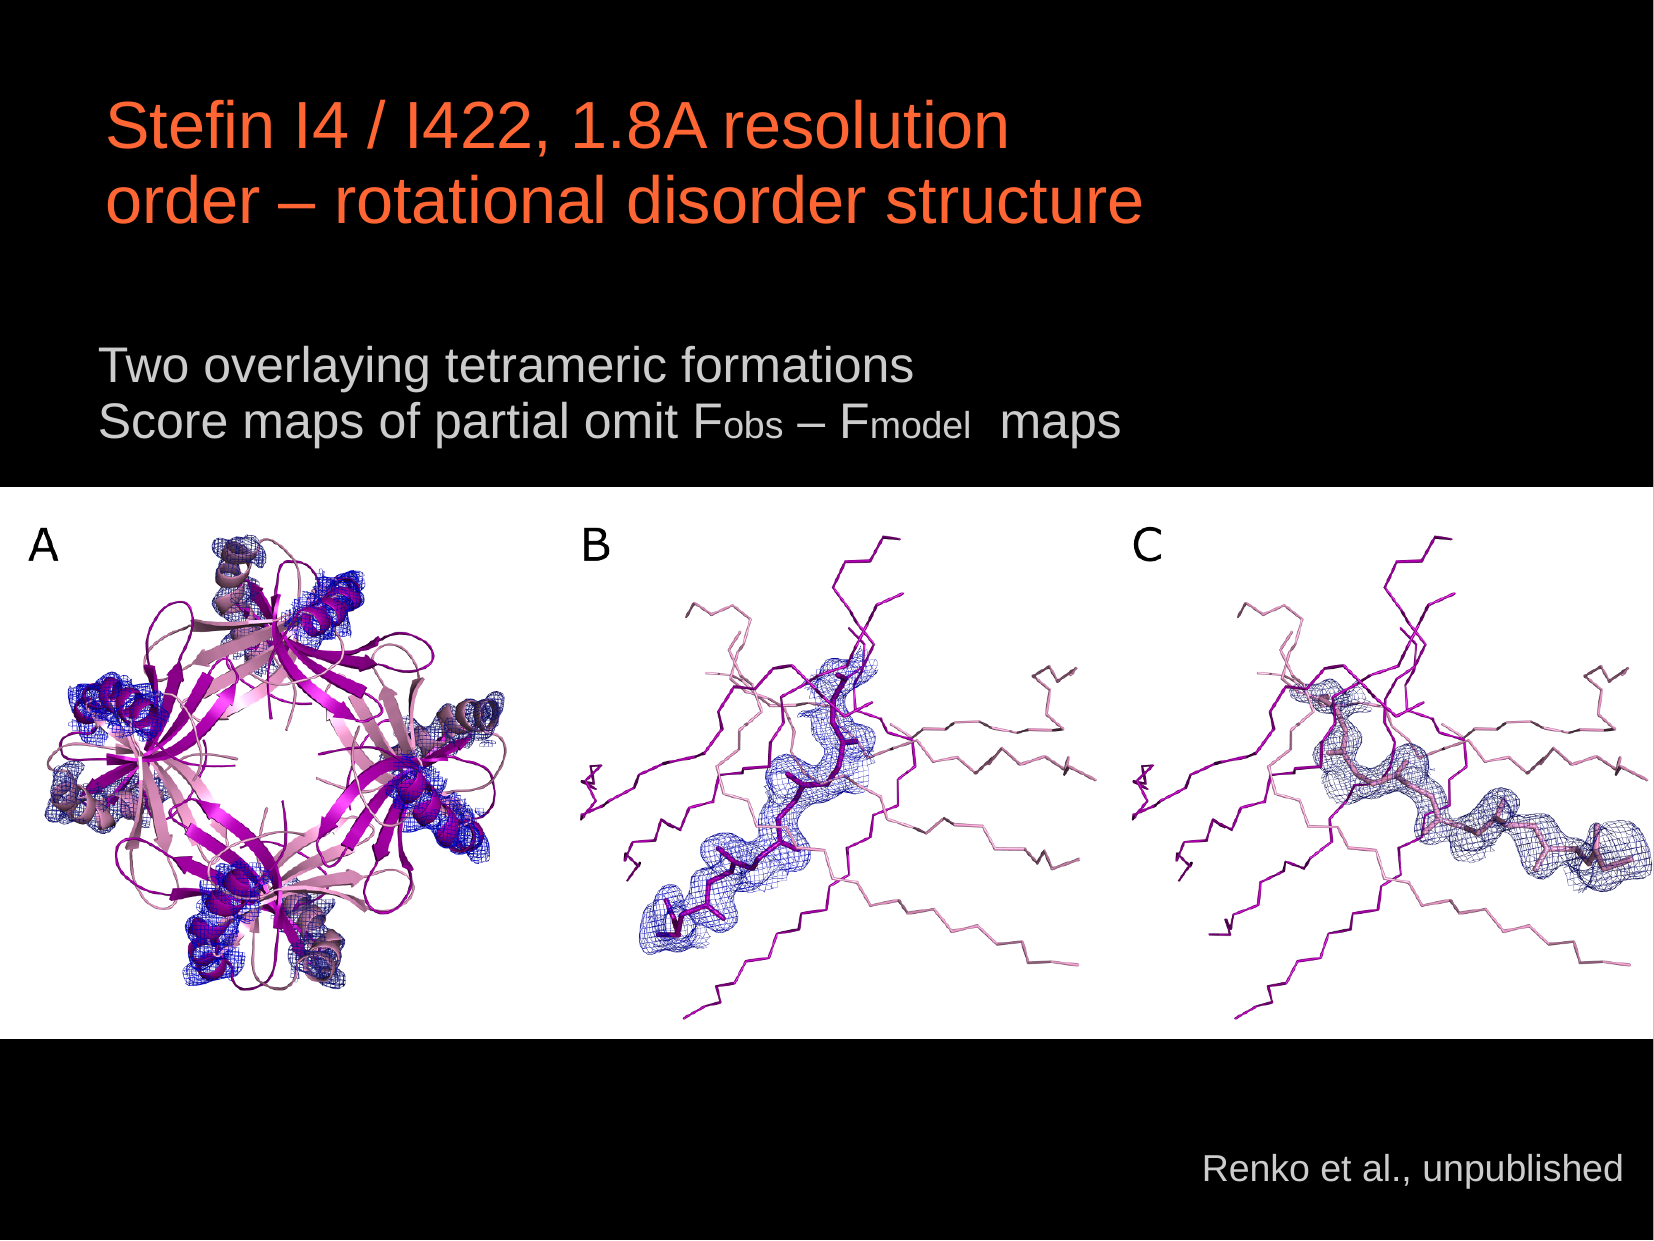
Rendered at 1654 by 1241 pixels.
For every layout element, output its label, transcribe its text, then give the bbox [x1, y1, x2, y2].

text_box Renko et al., unpublished [1187, 1140, 1641, 1197]
text_box Stefin I4 / I422, 1.8A resolution order – rotational disorder structure [90, 81, 1390, 246]
text_box Two overlaying tetrameric formations Score maps of partial omit Fobs – Fmodel maps [83, 330, 1138, 457]
picture [0, 487, 1654, 1039]
